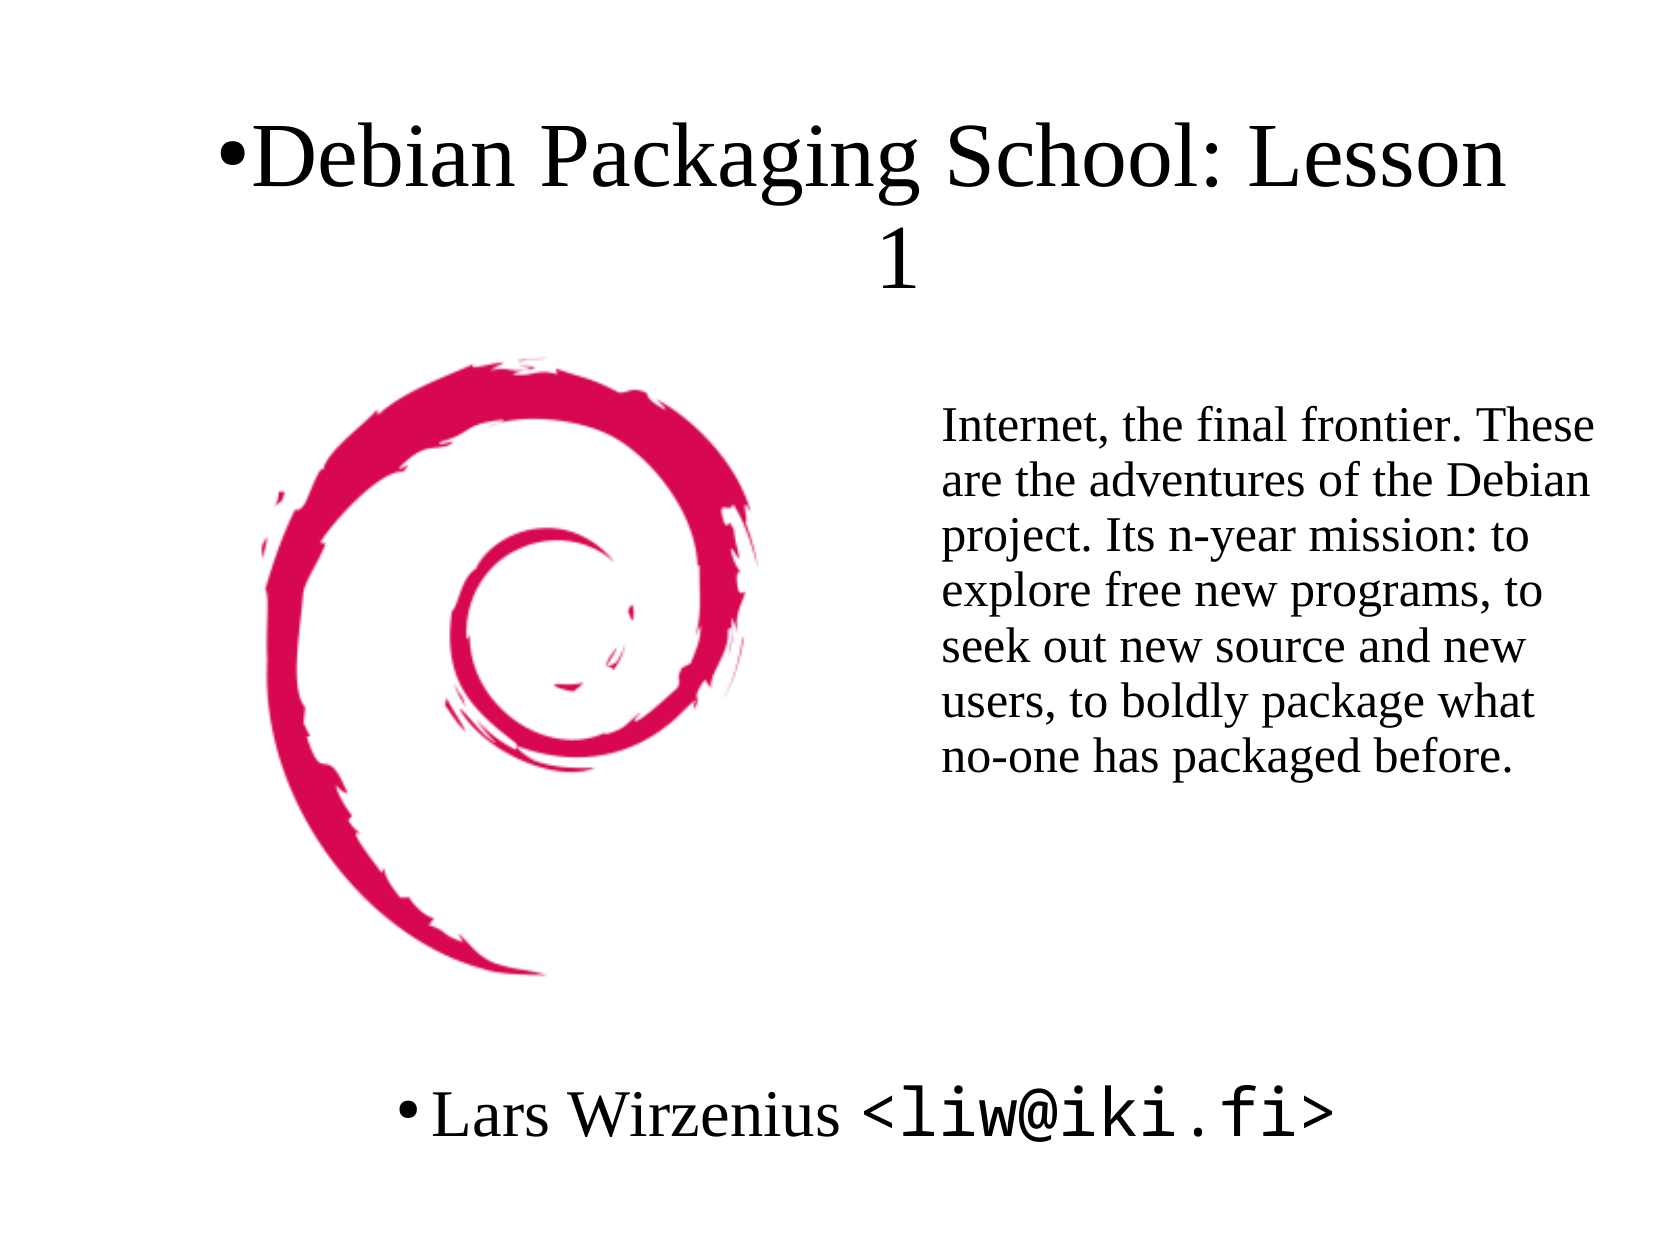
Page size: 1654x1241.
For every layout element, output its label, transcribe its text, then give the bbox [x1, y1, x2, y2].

title Debian Packaging School: Lesson 1 [121, 102, 1534, 311]
text_box Internet, the final frontier. These are the adventures of the Debian project. Its n-year mission: to explore free new programs, to seek out new source and new users, to boldly package what no-one has packaged before. [941, 396, 1625, 858]
picture [254, 355, 761, 981]
subtitle Lars Wirzenius <liw@iki.fi> [126, 1022, 1539, 1200]
